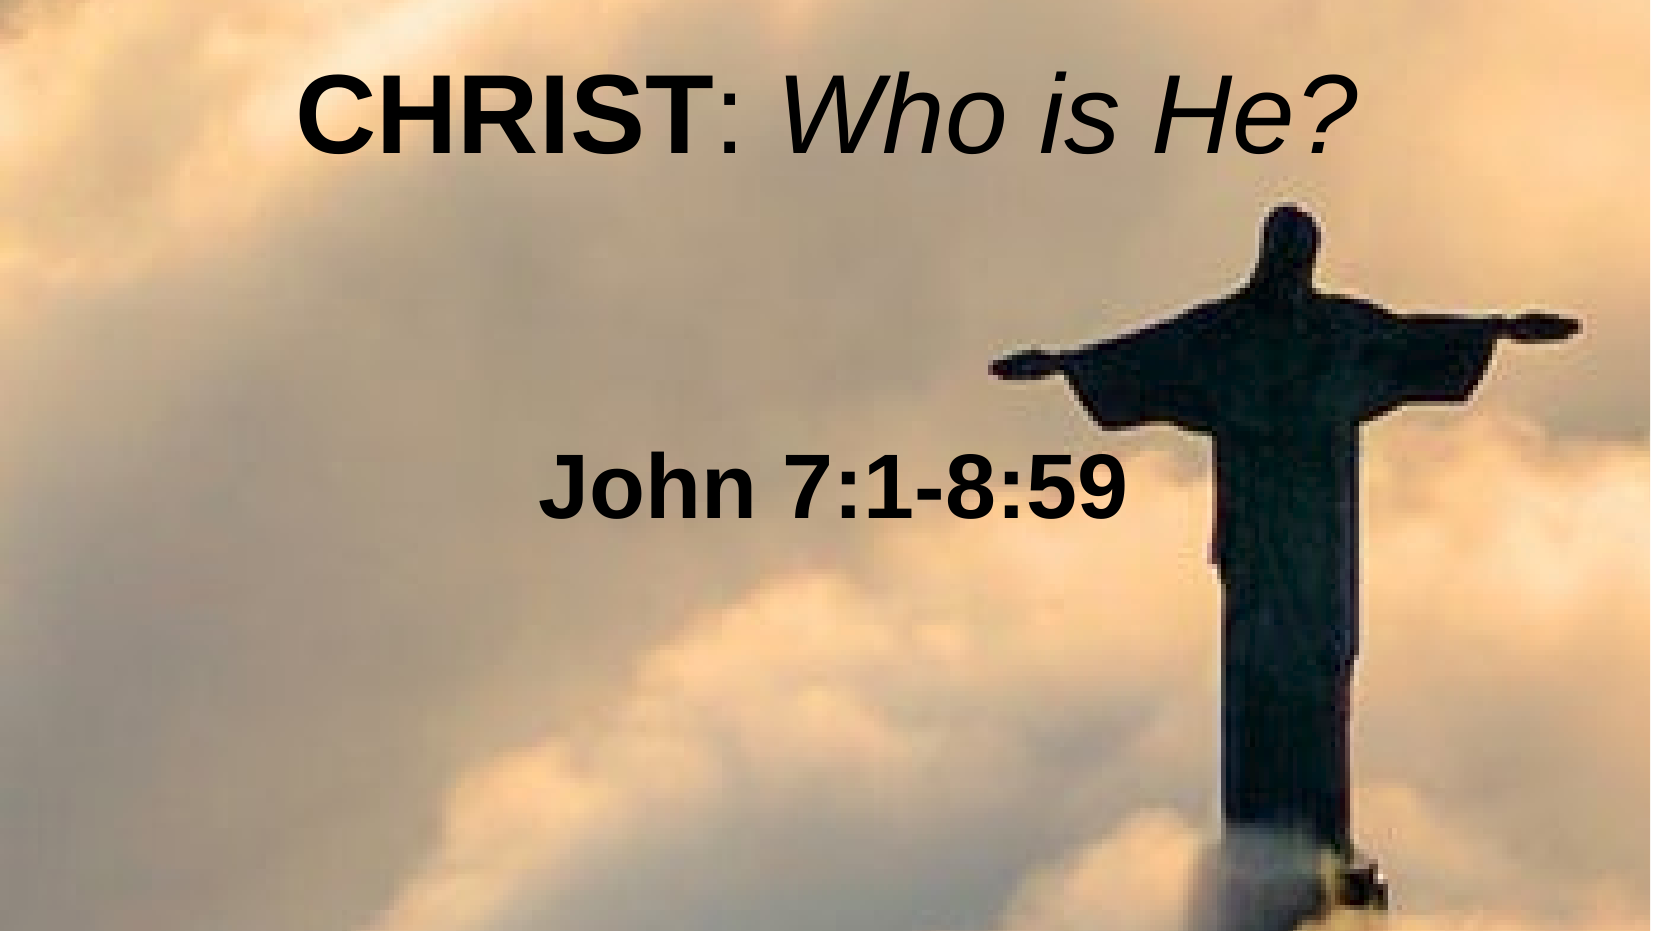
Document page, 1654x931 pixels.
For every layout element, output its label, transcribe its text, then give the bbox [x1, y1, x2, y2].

title CHRIST: Who is He? [82, 37, 1571, 193]
subtitle John 7:1-8:59 [90, 217, 1579, 758]
picture [0, 0, 1651, 931]
